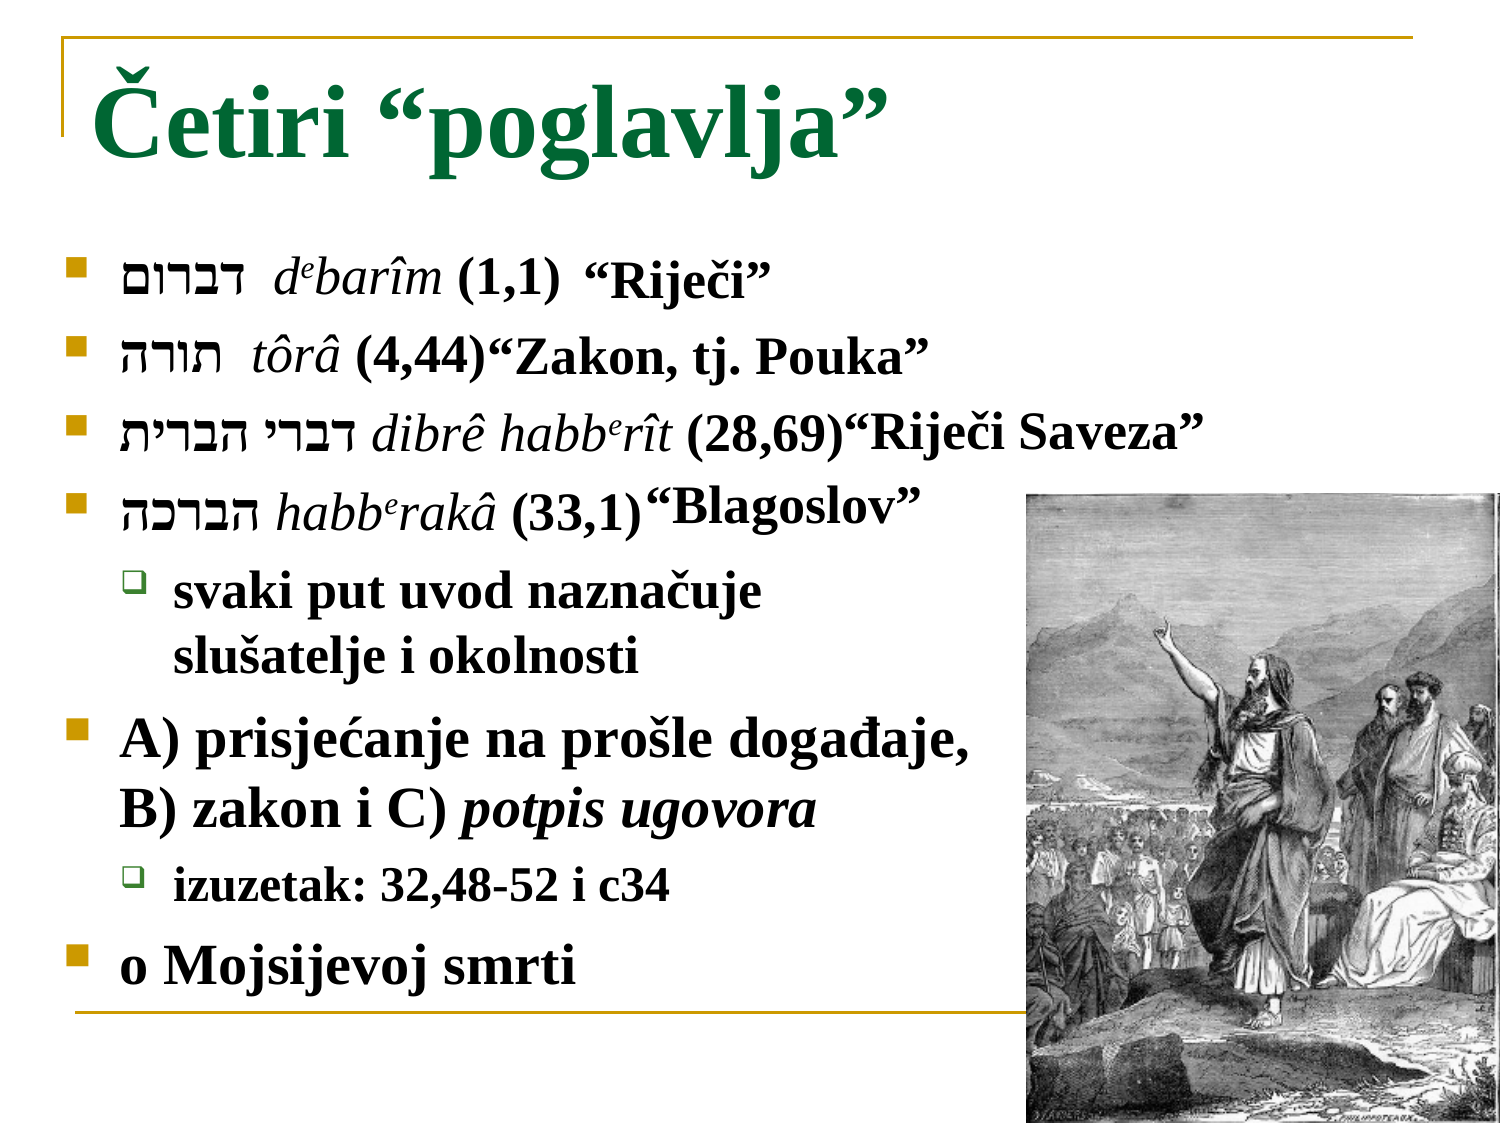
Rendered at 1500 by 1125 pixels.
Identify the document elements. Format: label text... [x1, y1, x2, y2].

text_box “Riječi Saveza” [828, 387, 1222, 469]
text_box “Blagoslov” [630, 462, 939, 543]
text_box “Riječi” [568, 237, 788, 312]
text_box “Zakon, tj. Pouka” [472, 312, 947, 393]
list דברום debarîm (1,1) תורה tôrâ (4,44) דברי הברית dibrê habberît (28,69) הברכה habberakâ (33,1) svaki put uvod naznačuje slušatelje i okolnosti A) prisjećanje na prošle događaje, B) zakon i C) potpis ugovora izuzetak: 32,48-52 i c34 o Mojsijevoj smrti [48, 232, 992, 1014]
picture [1026, 493, 1500, 1123]
title Četiri “poglavlja” [75, 45, 1426, 233]
